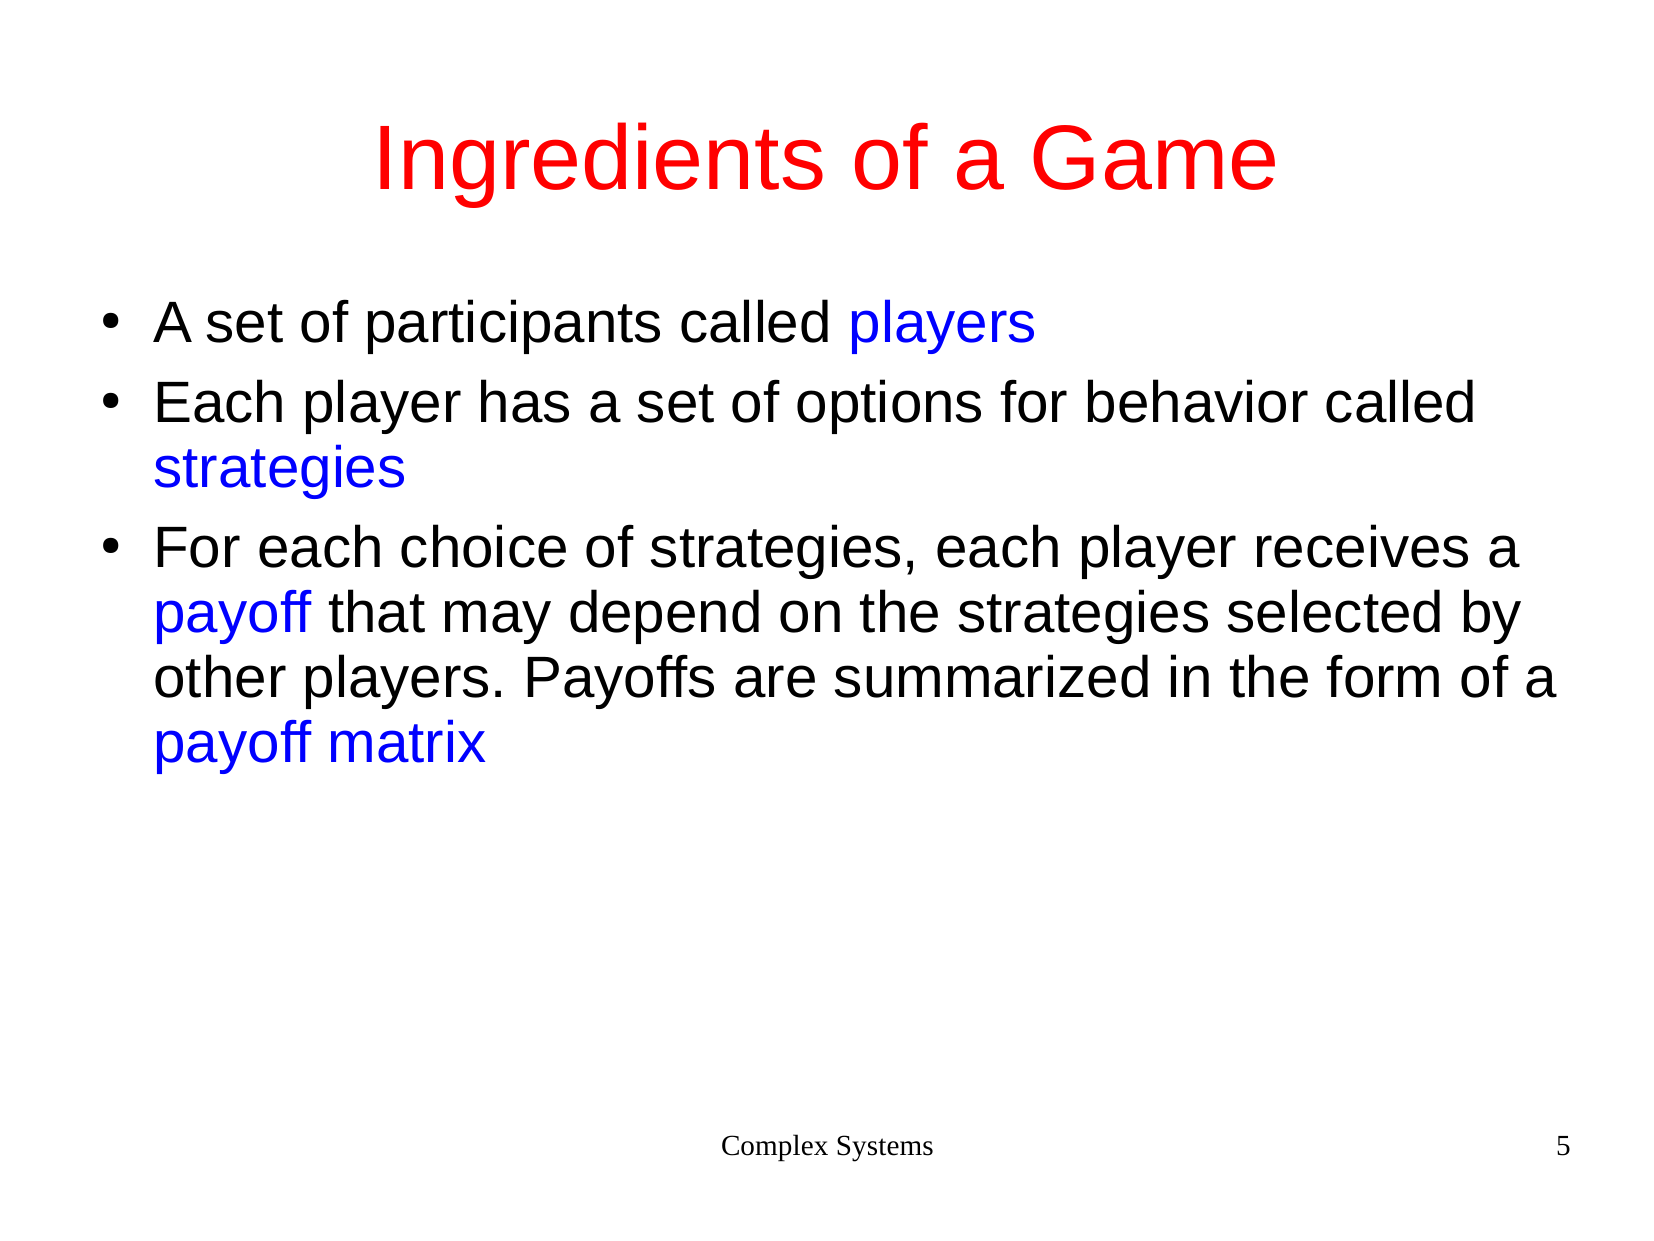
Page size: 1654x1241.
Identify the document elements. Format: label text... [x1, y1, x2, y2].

title Ingredients of a Game [82, 49, 1571, 257]
list A set of participants called players Each player has a set of options for behavior called strategies For each choice of strategies, each player receives a payoff that may depend on the strategies selected by other players. Payoffs are summarized in the form of a payoff matrix [82, 290, 1571, 1109]
